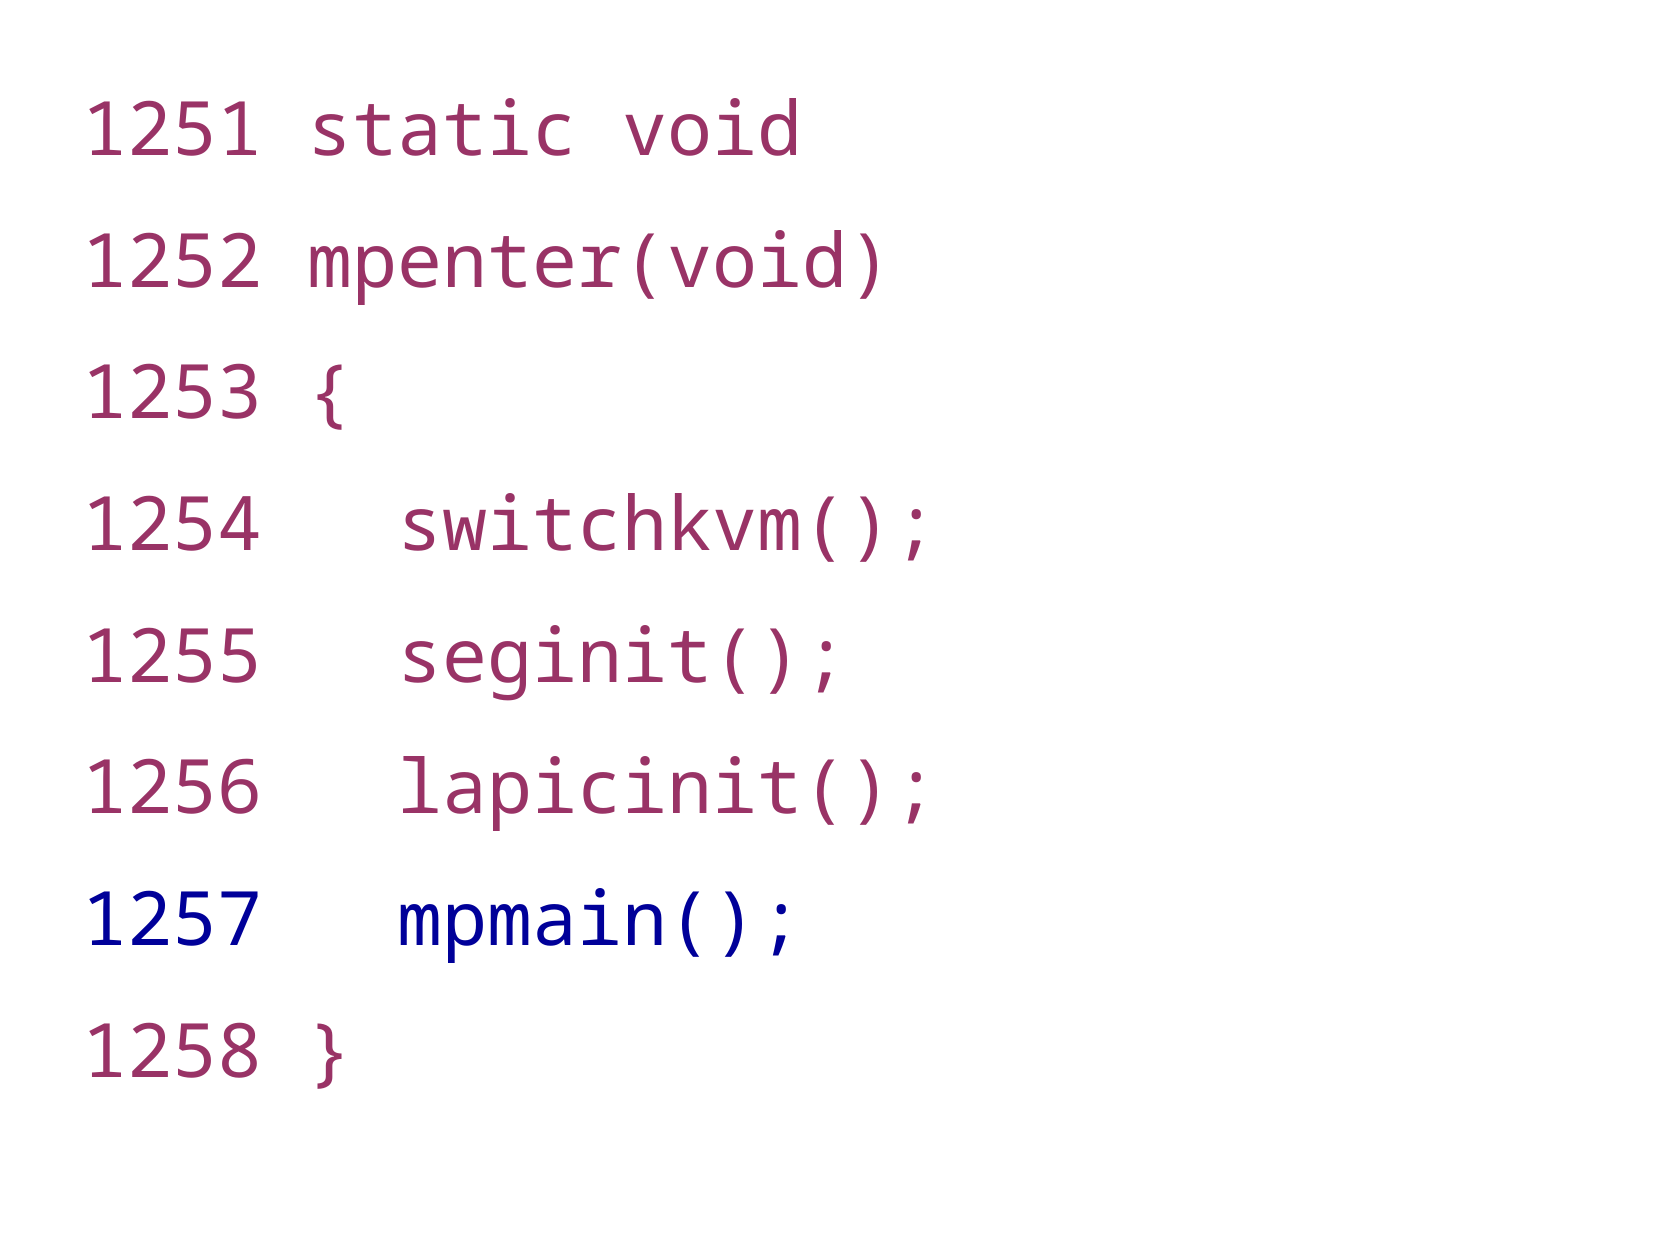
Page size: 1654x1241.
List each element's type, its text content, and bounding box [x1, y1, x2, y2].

list 1251 static void 1252 mpenter(void) 1253 { 1254 switchkvm(); 1255 seginit(); 1256 lapicinit(); 1257 mpmain(); 1258 } [82, 75, 1571, 1163]
